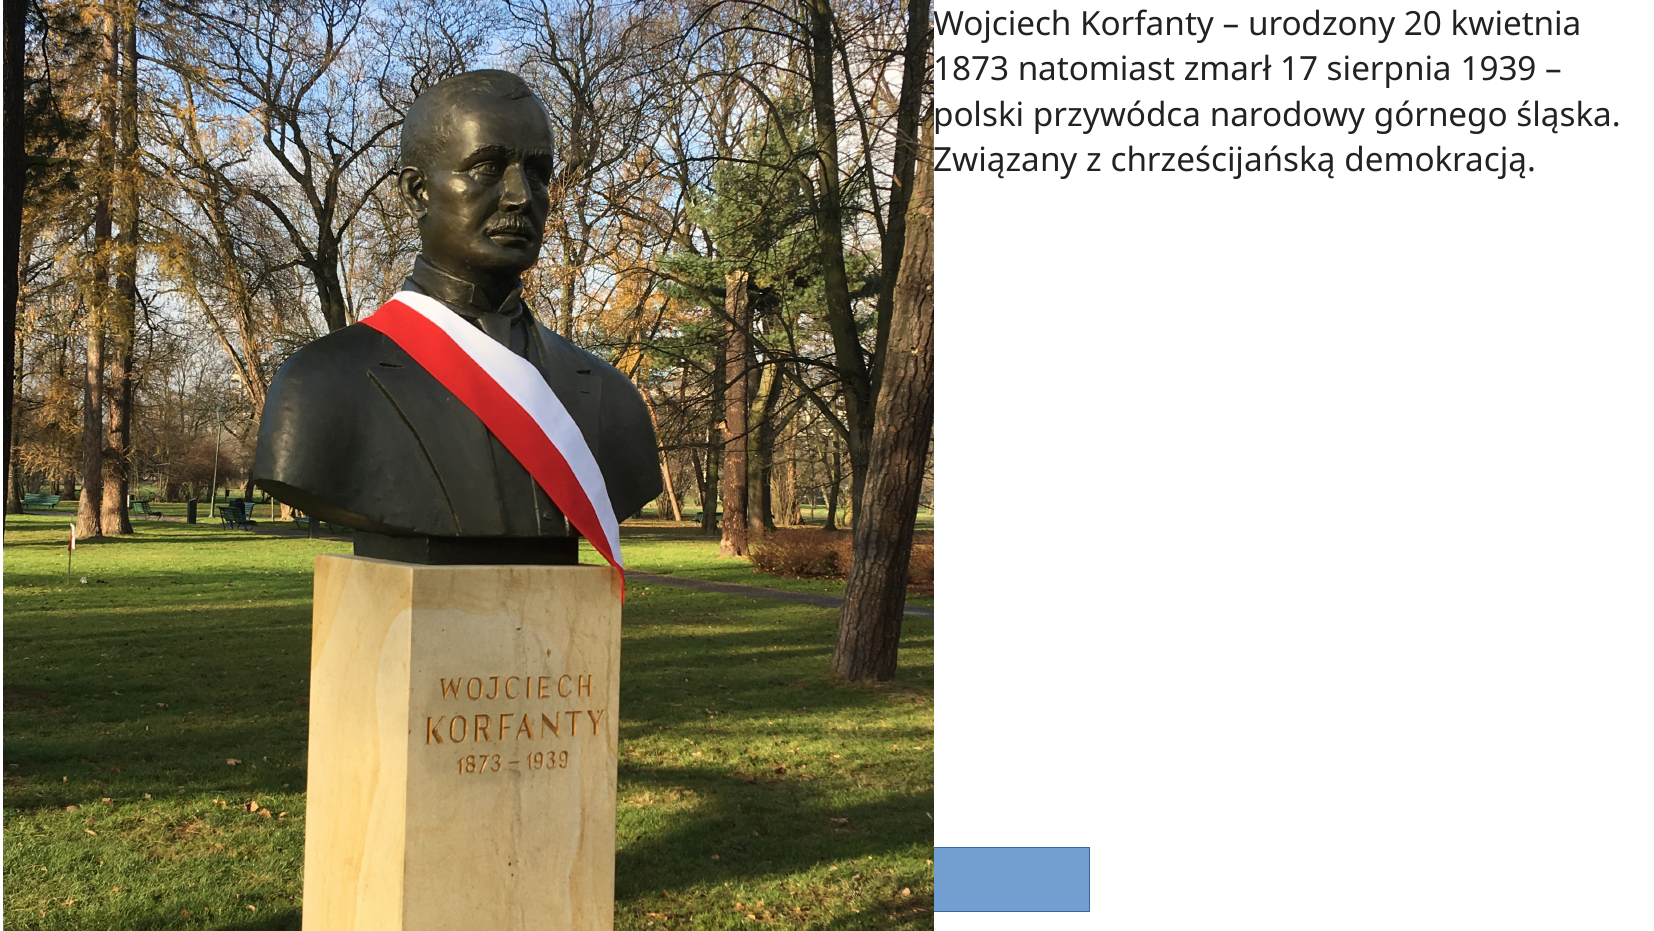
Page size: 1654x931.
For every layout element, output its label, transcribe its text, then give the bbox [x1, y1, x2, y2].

picture [3, 0, 934, 931]
list Wojciech Korfanty – urodzony 20 kwietnia 1873 natomiast zmarł 17 sierpnia 1939 – polski przywódca narodowy górnego śląska. Związany z chrześcijańską demokracją. [934, 0, 1654, 931]
